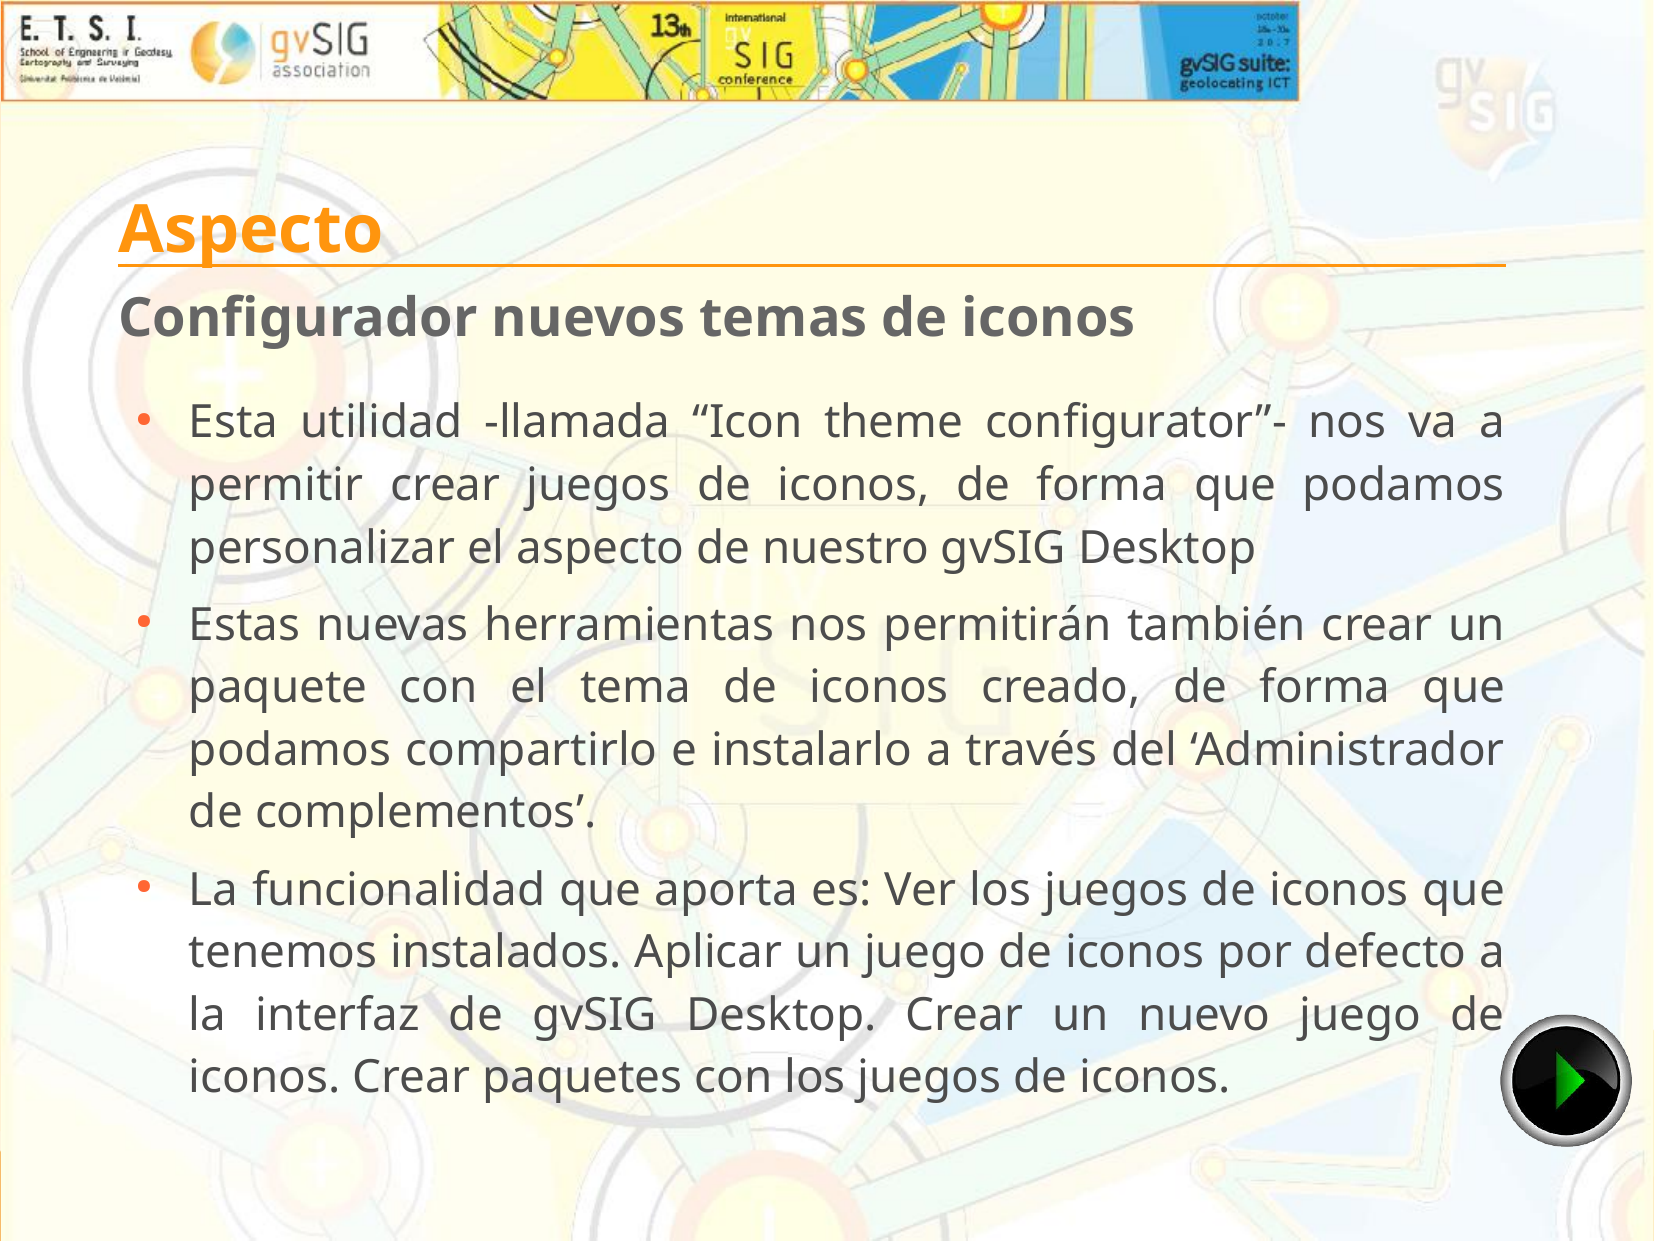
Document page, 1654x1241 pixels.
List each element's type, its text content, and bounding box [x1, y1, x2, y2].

picture [0, 0, 1654, 1241]
title Aspecto [118, 177, 1607, 276]
list Esta utilidad -llamada “Icon theme configurator”- nos va a permitir crear juegos de iconos, de forma que podamos personalizar el aspecto de nuestro gvSIG Desktop Estas nuevas herramientas nos permitirán también crear un paquete con el tema de iconos creado, de forma que podamos compartirlo e instalarlo a través del ‘Administrador de complementos’. La funcionalidad que aporta es: Ver los juegos de iconos que tenemos instalados. Aplicar un juego de iconos por defecto a la interfaz de gvSIG Desktop. Crear un nuevo juego de iconos. Crear paquetes con los juegos de iconos. [118, 311, 1506, 1093]
text_box Configurador nuevos temas de iconos [118, 252, 1418, 379]
